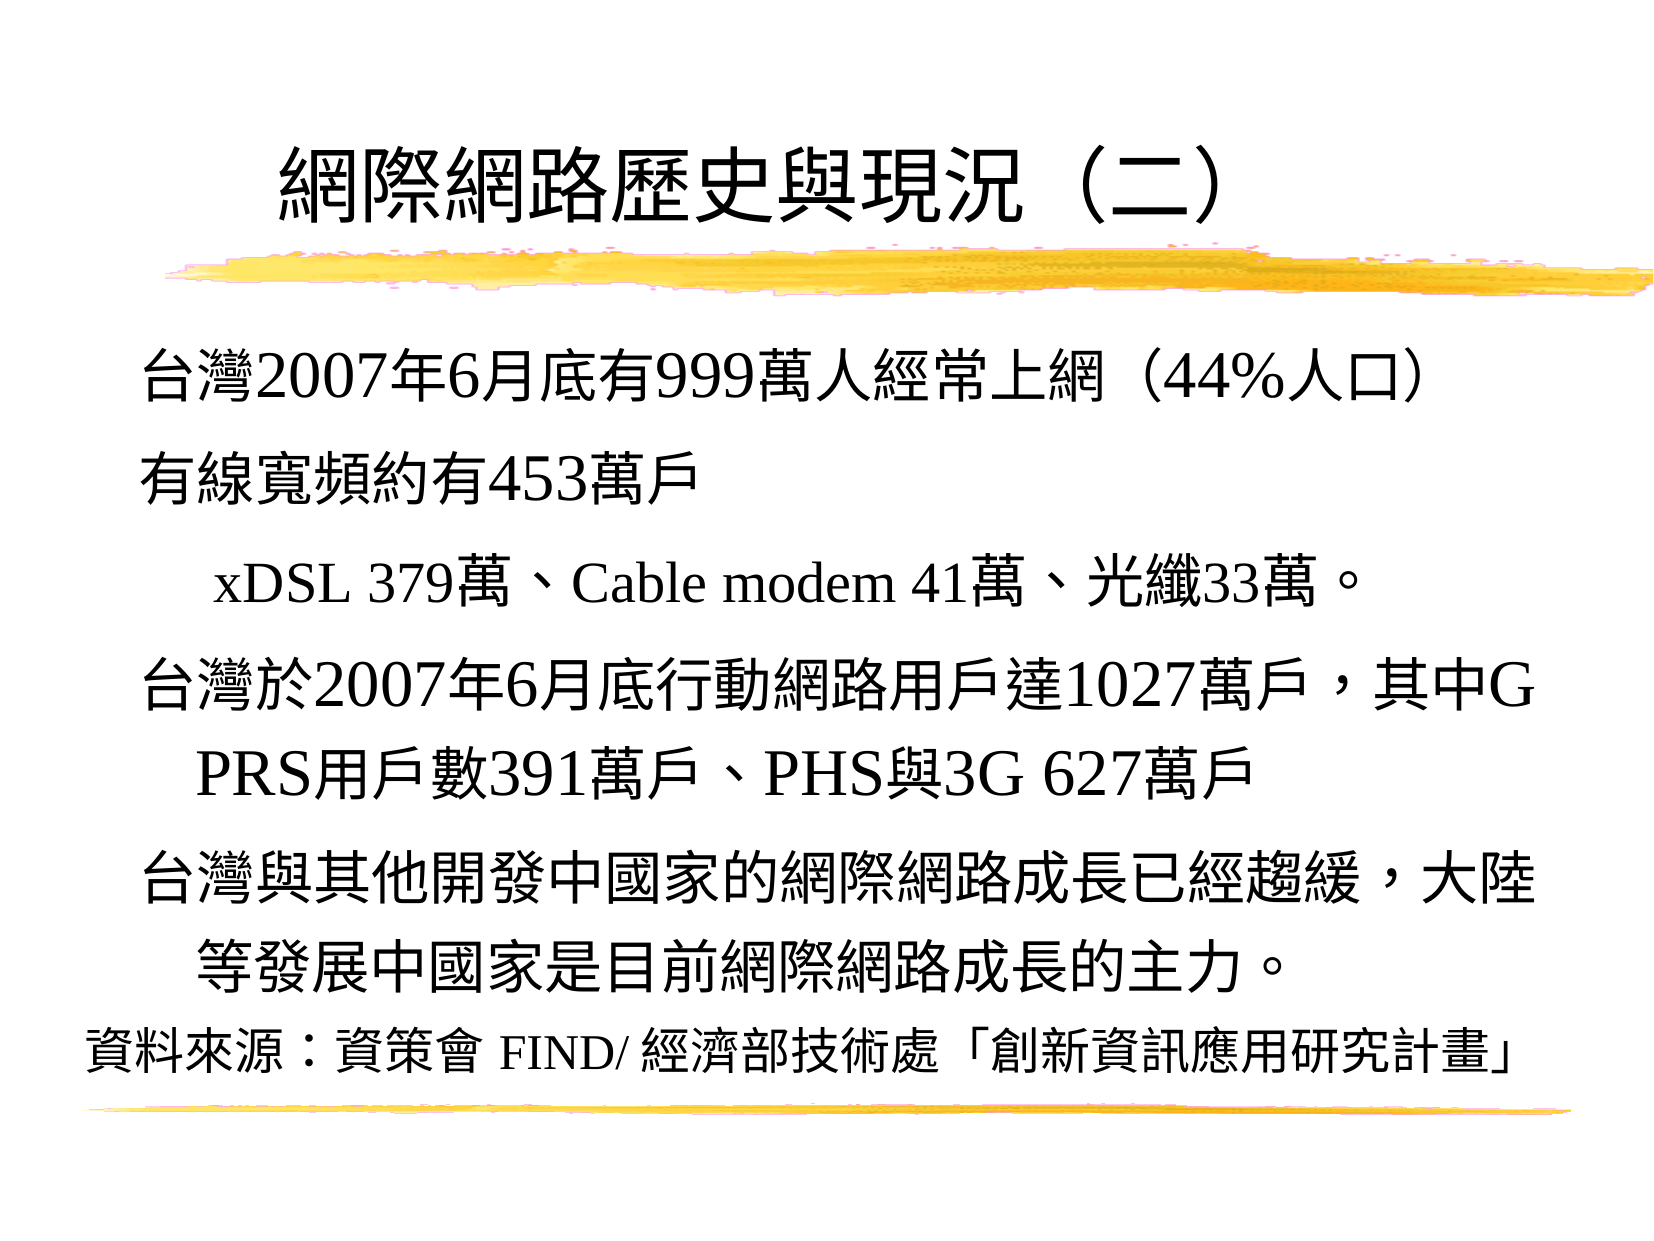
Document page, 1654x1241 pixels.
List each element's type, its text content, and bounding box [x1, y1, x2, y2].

picture [82, 1102, 1571, 1117]
list 台灣2007年6月底有999萬人經常上網（44%人口） 有線寬頻約有453萬戶 xDSL 379萬、Cable modem 41萬、光纖33萬。 台灣於2007年6月底行動網路用戶達1027萬戶，其中GPRS用戶數391萬戶、PHS與3G 627萬戶 台灣與其他開發中國家的網際網路成長已經趨緩，大陸等發展中國家是目前網際網路成長的主力。 [124, 316, 1587, 1078]
text_box 資料來源：資策會FIND/經濟部技術處「創新資訊應用研究計畫」 [84, 1006, 1539, 1068]
title 網際網路歷史與現況（二） [73, 25, 1479, 249]
picture [165, 237, 1654, 308]
